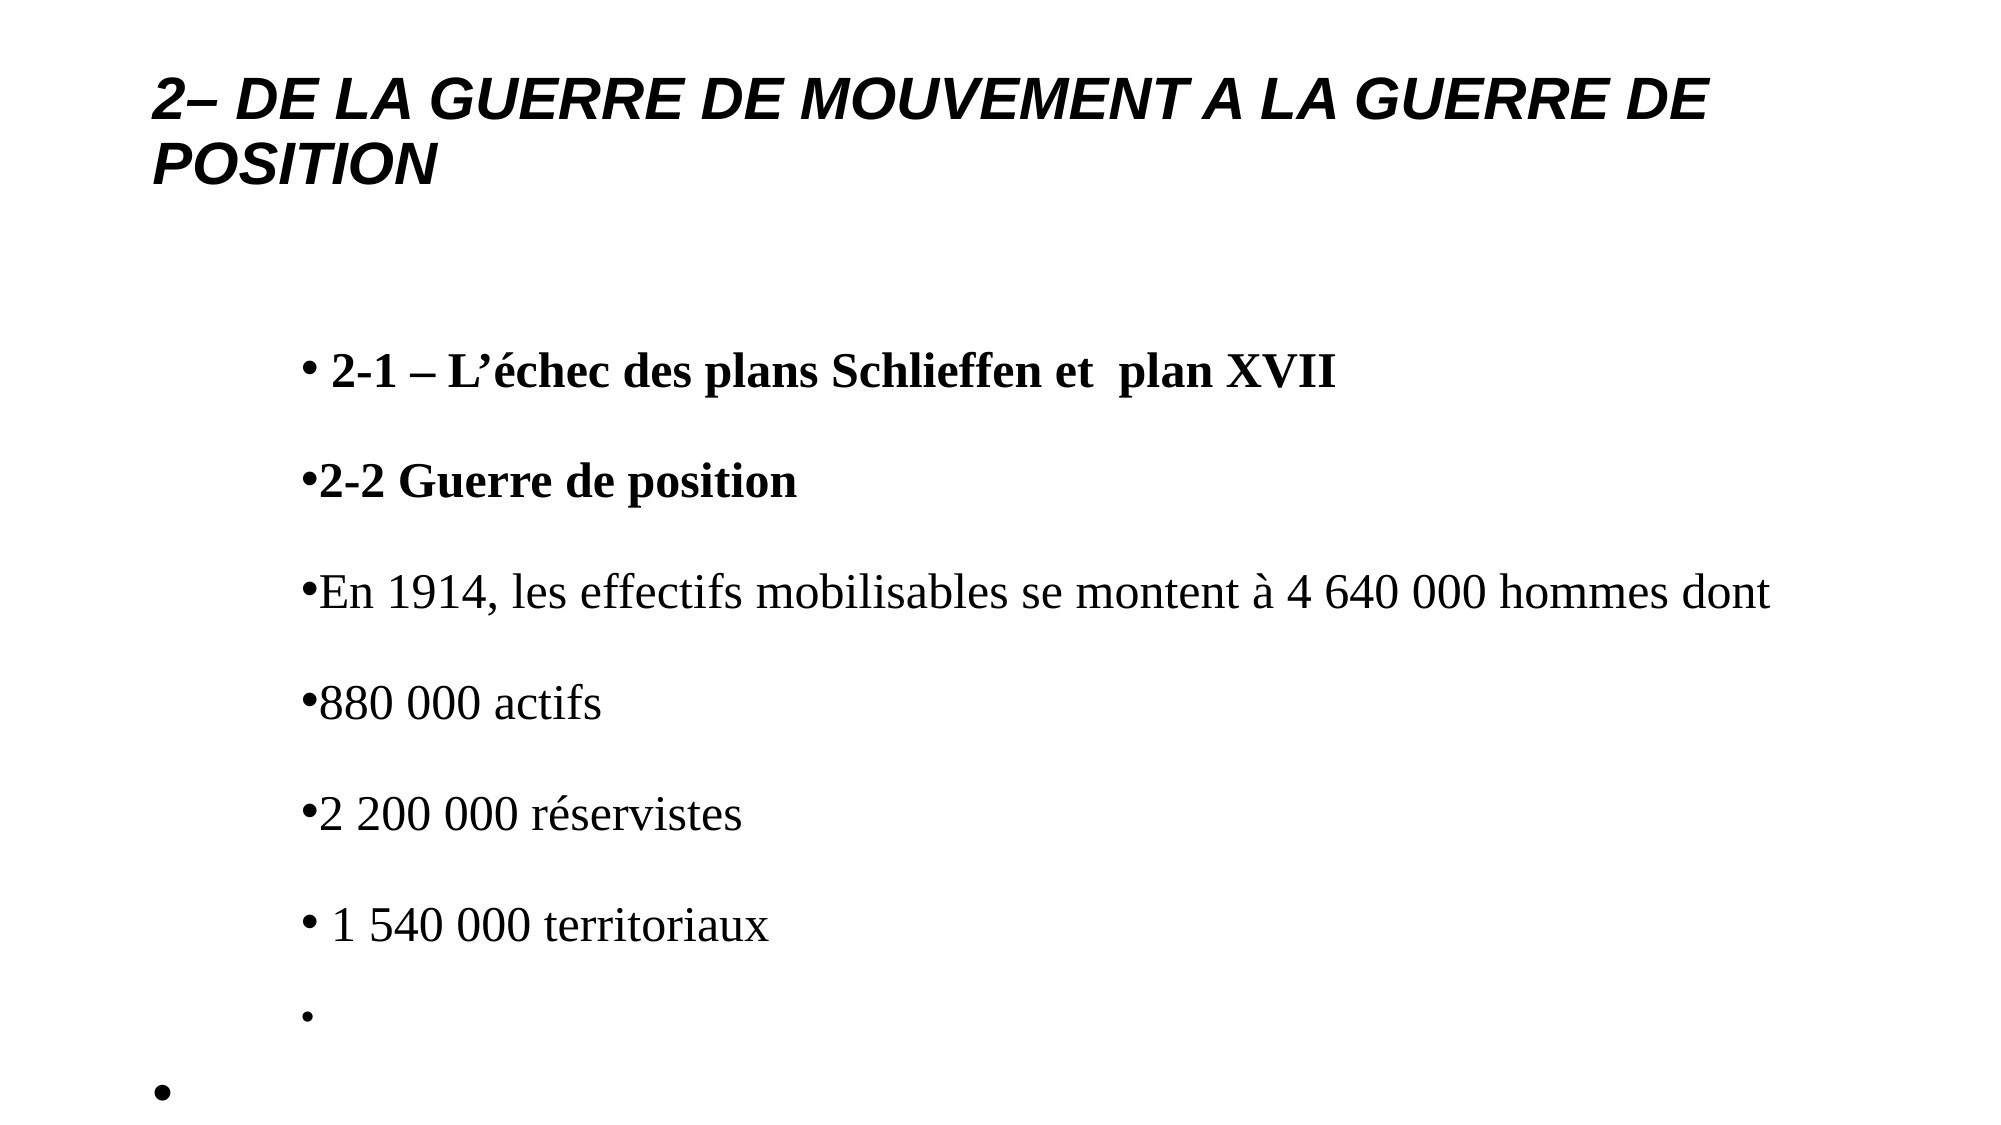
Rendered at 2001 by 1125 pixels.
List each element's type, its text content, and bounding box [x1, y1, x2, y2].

list 2-1 – L’échec des plans Schlieffen et plan XVII 2-2 Guerre de position En 1914, les effectifs mobilisables se montent à 4 640 000 hommes dont 880 000 actifs 2 200 000 réservistes 1 540 000 territoriaux [137, 299, 1863, 1014]
title 2– DE LA GUERRE DE MOUVEMENT A LA GUERRE DE POSITION [137, 59, 1863, 278]
